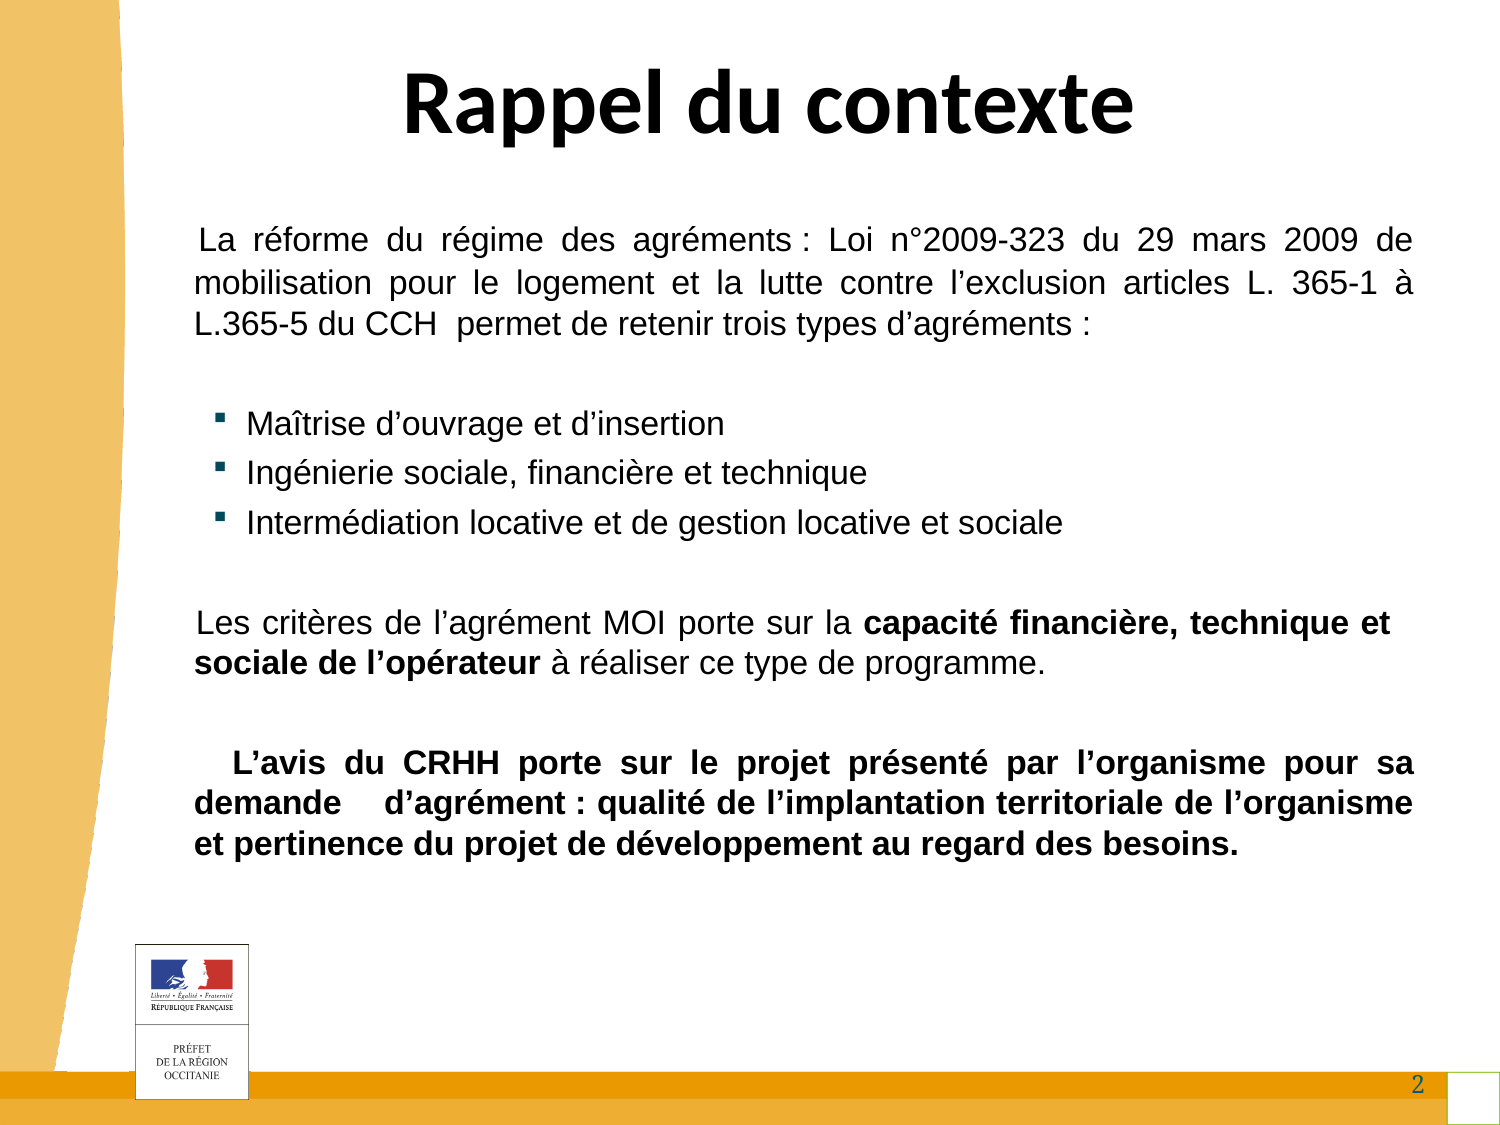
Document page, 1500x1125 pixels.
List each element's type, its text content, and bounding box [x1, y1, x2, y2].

title Rappel du contexte [94, 11, 1445, 152]
slide_number <numéro> [1299, 1042, 1425, 1103]
list La réforme du régime des agréments : Loi n°2009-323 du 29 mars 2009 de mobilisation pour le logement et la lutte contre l’exclusion articles L. 365-1 à L.365-5 du CCH permet de retenir trois types d’agréments : Maîtrise d’ouvrage et d’insertion Ingénierie sociale, financière et technique Intermédiation locative et de gestion locative et sociale Les critères de l’agrément MOI porte sur la capacité financière, technique et sociale de l’opérateur à réaliser ce type de programme. L’avis du CRHH porte sur le projet présenté par l’organisme pour sa demande d’agrément : qualité de l’implantation territoriale de l’organisme et pertinence du projet de développement au regard des besoins. [145, 198, 1430, 886]
picture [0, 0, 1500, 1125]
